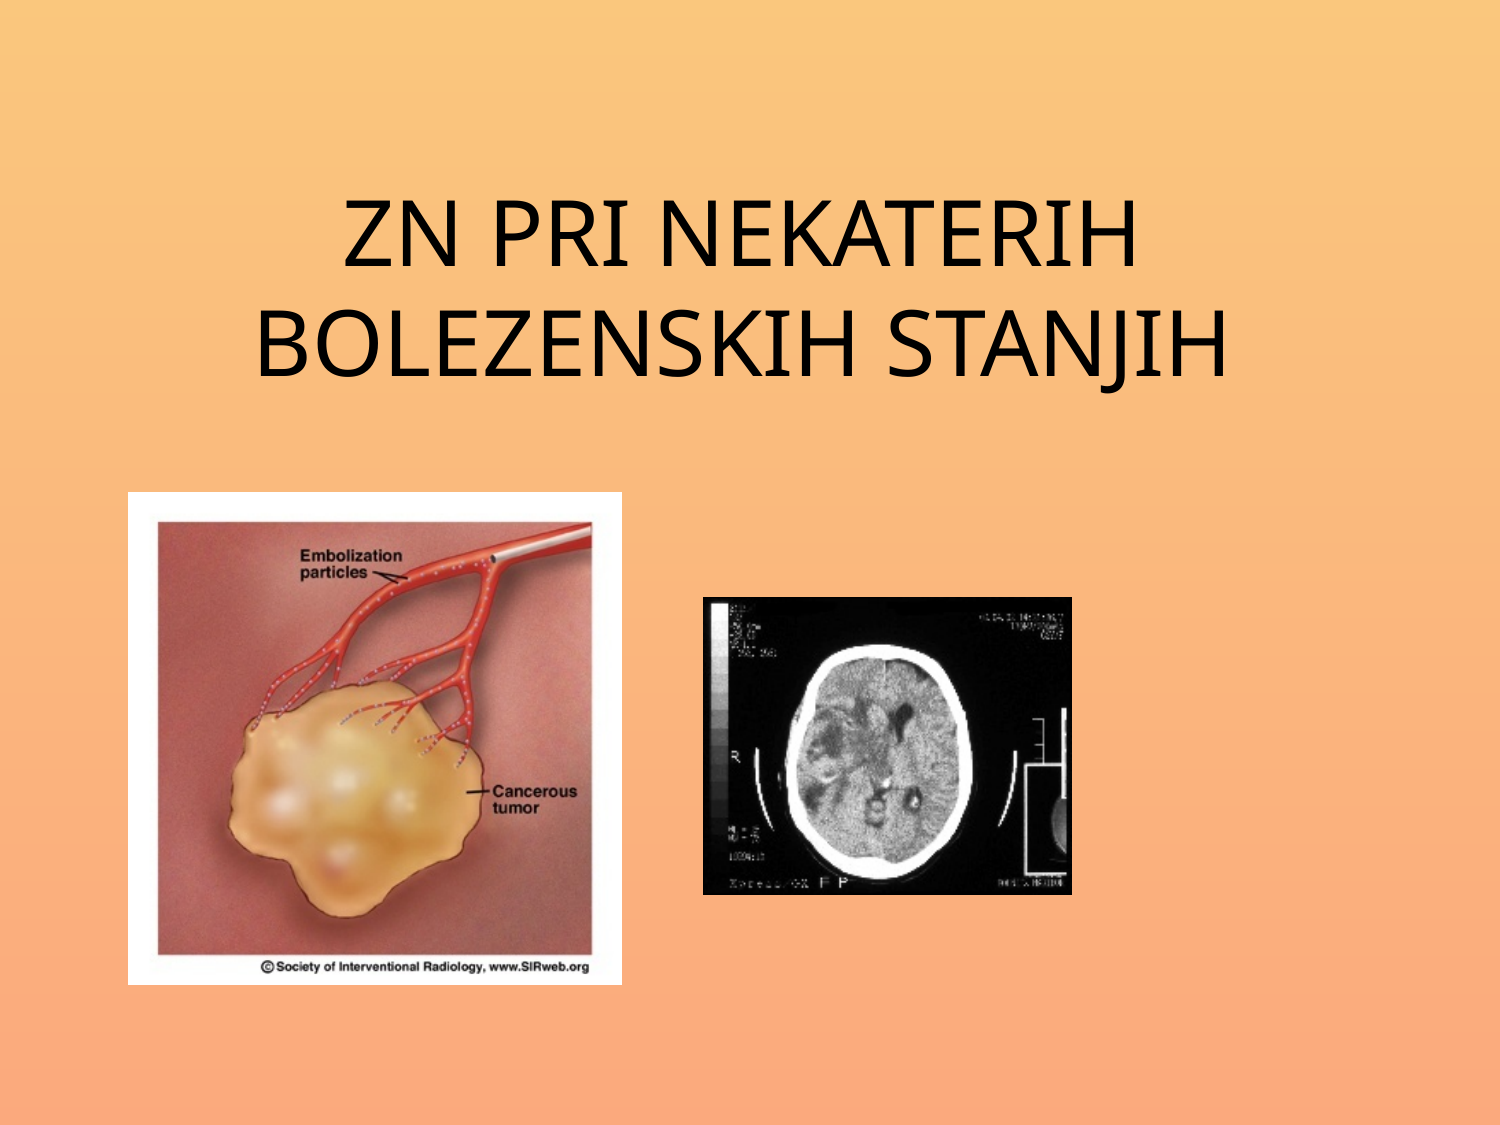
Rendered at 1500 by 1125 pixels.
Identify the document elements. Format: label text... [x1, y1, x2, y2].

title ZN PRI NEKATERIH BOLEZENSKIH STANJIH [105, 164, 1381, 406]
picture [703, 597, 1072, 895]
picture [128, 492, 622, 985]
